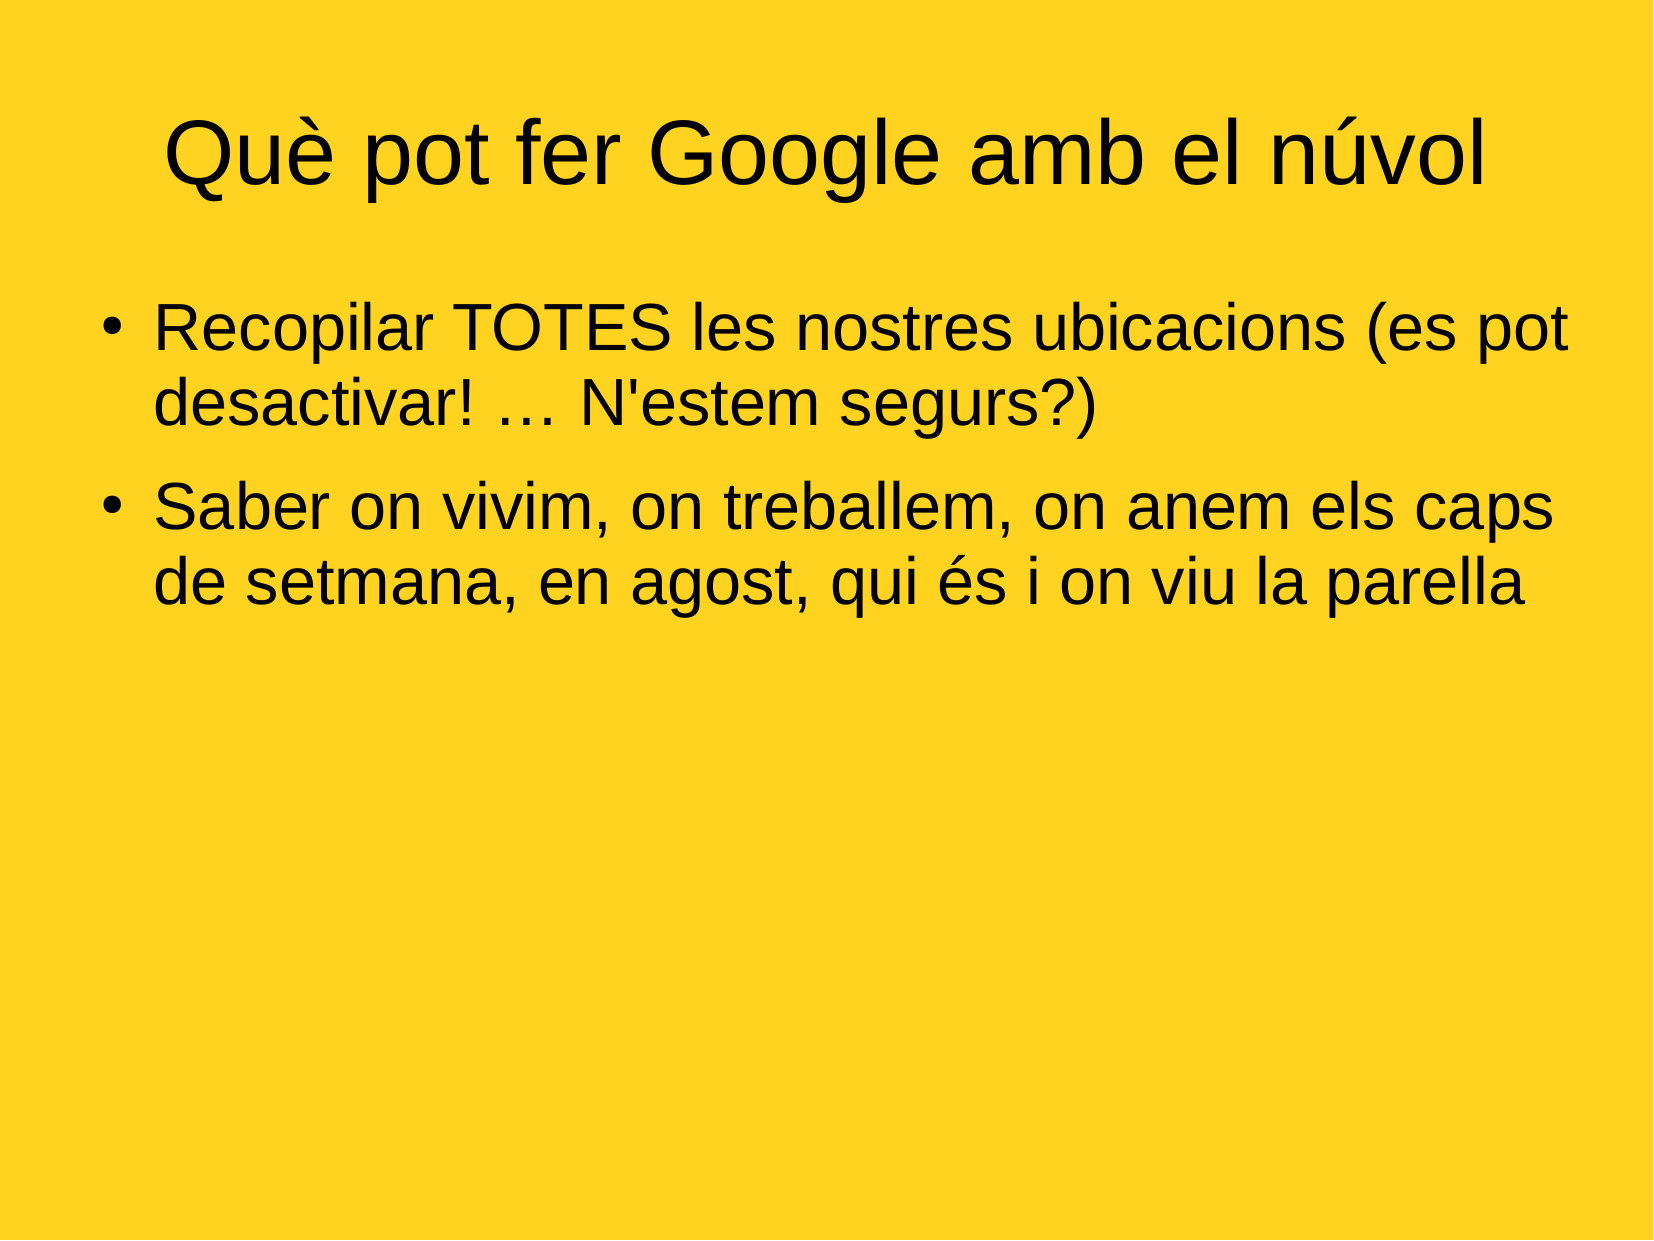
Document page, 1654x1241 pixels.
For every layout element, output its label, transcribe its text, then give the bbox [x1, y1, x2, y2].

title Què pot fer Google amb el núvol [82, 49, 1571, 257]
list Recopilar TOTES les nostres ubicacions (es pot desactivar! … N'estem segurs?) Saber on vivim, on treballem, on anem els caps de setmana, en agost, qui és i on viu la parella [82, 290, 1571, 1010]
